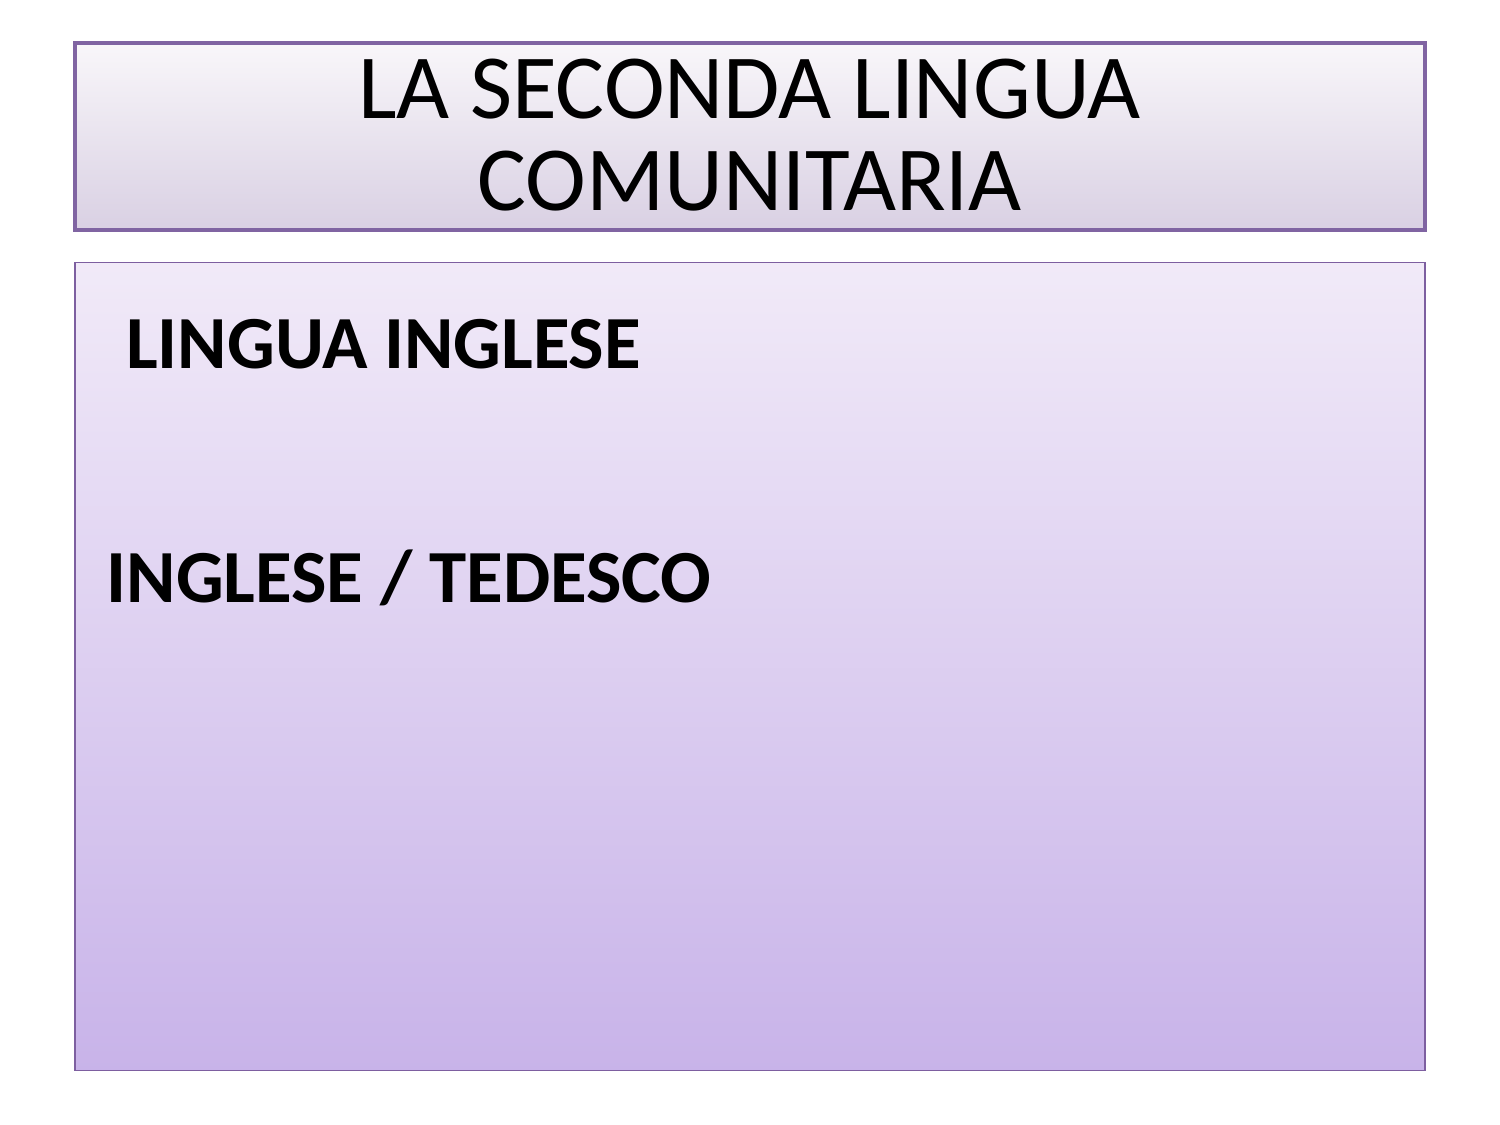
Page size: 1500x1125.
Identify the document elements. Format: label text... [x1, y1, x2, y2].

text_box LA SECONDA LINGUA COMUNITARIA [75, 42, 1425, 231]
text_box LINGUA INGLESE INGLESE / TEDESCO [75, 262, 1425, 1071]
